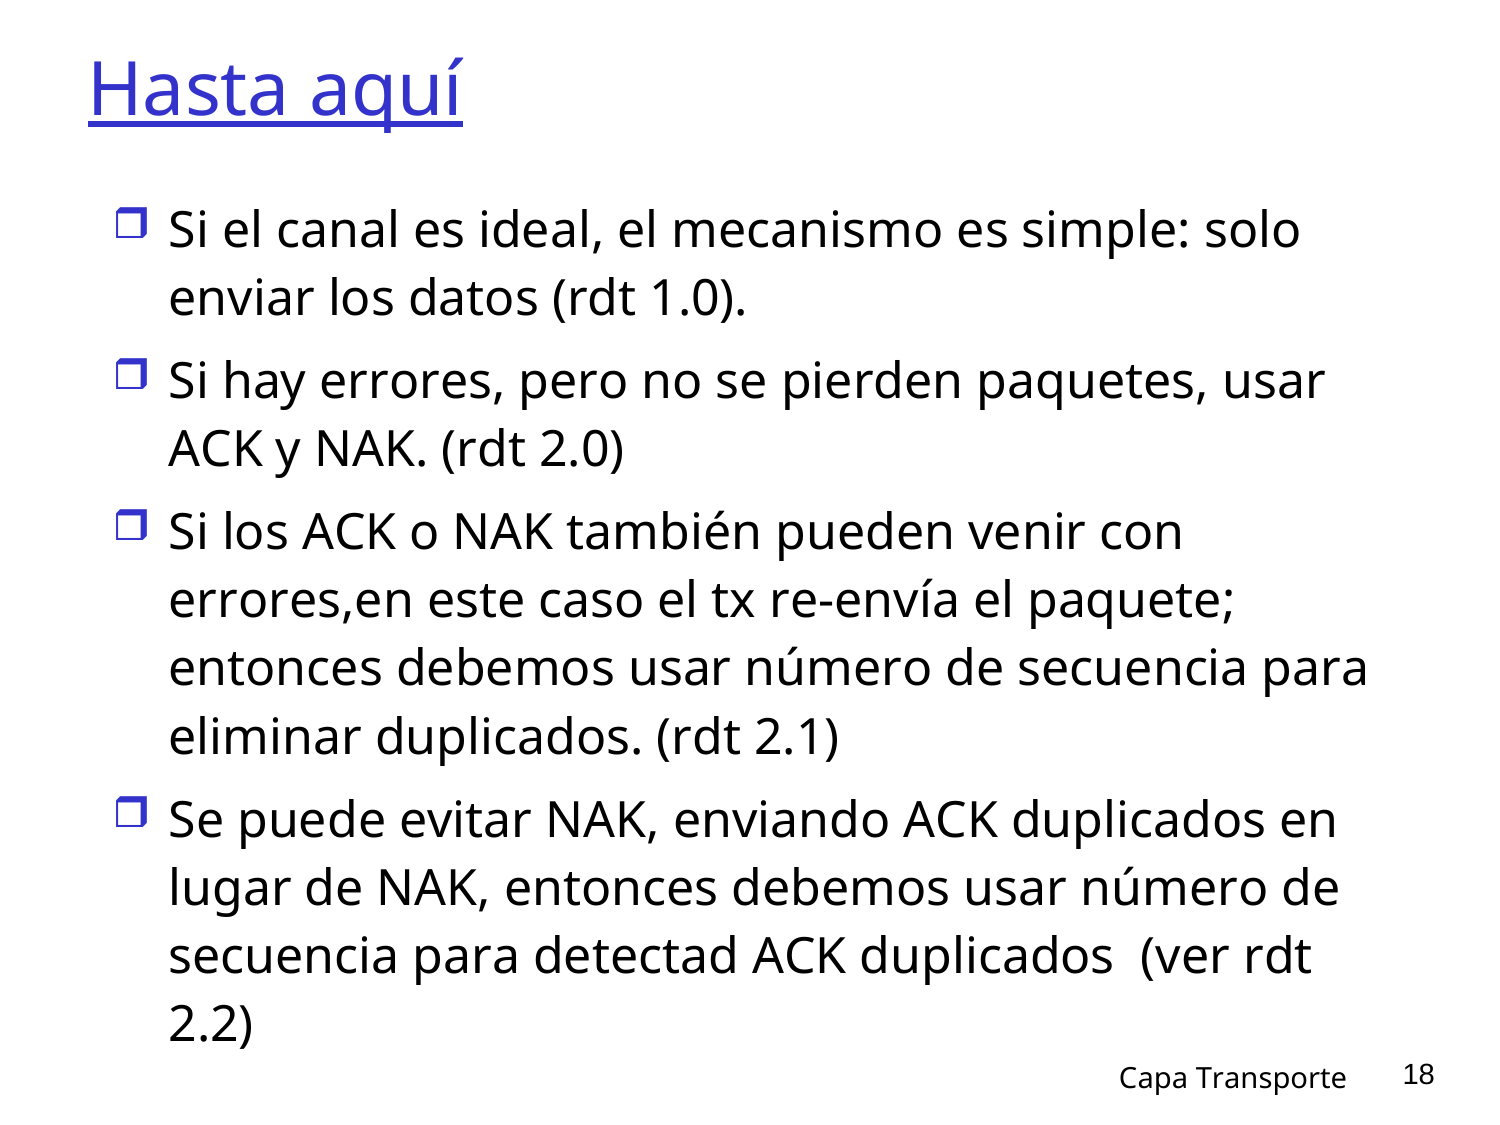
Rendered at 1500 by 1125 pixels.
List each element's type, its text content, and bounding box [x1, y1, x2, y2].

title Hasta aquí [87, 23, 1463, 151]
list Si el canal es ideal, el mecanismo es simple: solo enviar los datos (rdt 1.0). Si hay errores, pero no se pierden paquetes, usar ACK y NAK. (rdt 2.0) Si los ACK o NAK también pueden venir con errores,en este caso el tx re-envía el paquete; entonces debemos usar número de secuencia para eliminar duplicados. (rdt 2.1) Se puede evitar NAK, enviando ACK duplicados en lugar de NAK, entonces debemos usar número de secuencia para detectad ACK duplicados (ver rdt 2.2) [112, 193, 1388, 957]
